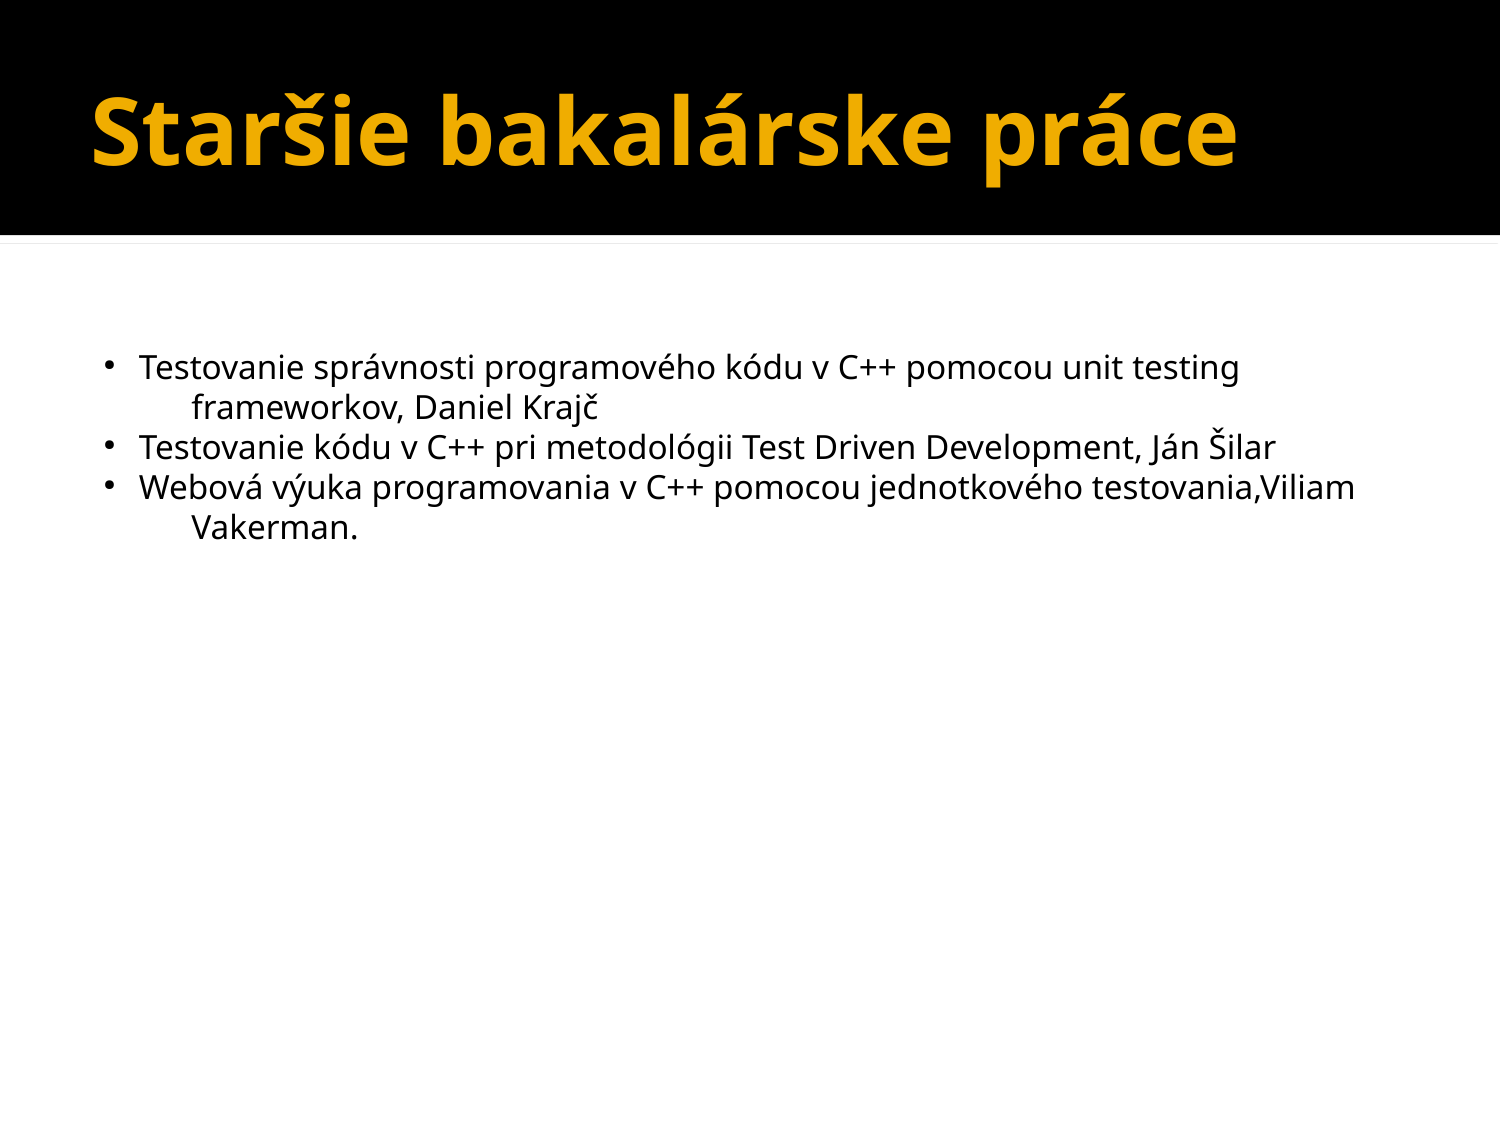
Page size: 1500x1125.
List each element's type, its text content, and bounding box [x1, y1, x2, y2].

list Testovanie správnosti programového kódu v C++ pomocou unit testing frameworkov, Daniel Krajč Testovanie kódu v C++ pri metodológii Test Driven Development, Ján Šilar Webová výuka programovania v C++ pomocou jednotkového testovania,Viliam Vakerman. [75, 291, 1425, 1050]
title Staršie bakalárske práce [75, 25, 1425, 231]
